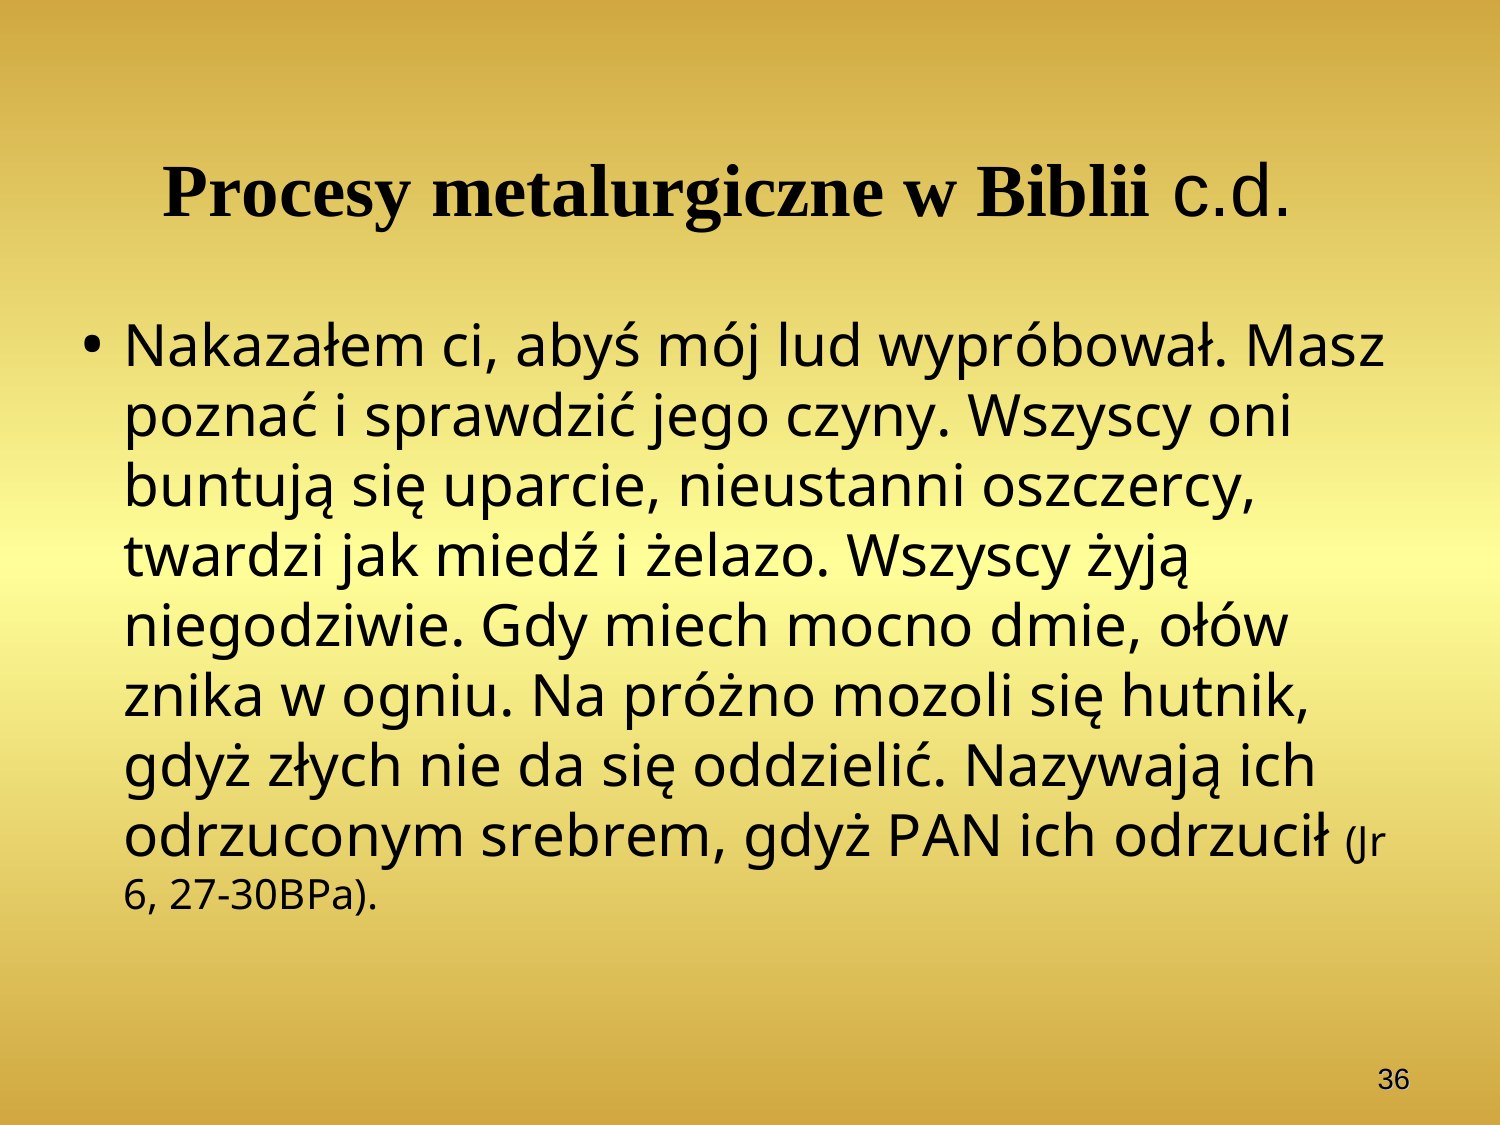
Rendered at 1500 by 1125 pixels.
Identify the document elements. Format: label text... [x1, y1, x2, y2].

text_box <numer> [1074, 1024, 1426, 1103]
title Procesy metalurgiczne w Biblii c.d. [64, 66, 1415, 219]
list Nakazałem ci, abyś mój lud wypróbował. Masz poznać i sprawdzić jego czyny. Wszyscy oni buntują się uparcie, nieustanni oszczercy, twardzi jak miedź i żelazo. Wszyscy żyją niegodziwie. Gdy miech mocno dmie, ołów znika w ogniu. Na próżno mozoli się hutnik, gdyż złych nie da się oddzielić. Nazywają ich odrzuconym srebrem, gdyż PAN ich odrzucił (Jr 6, 27-30BPa). [64, 219, 1436, 965]
